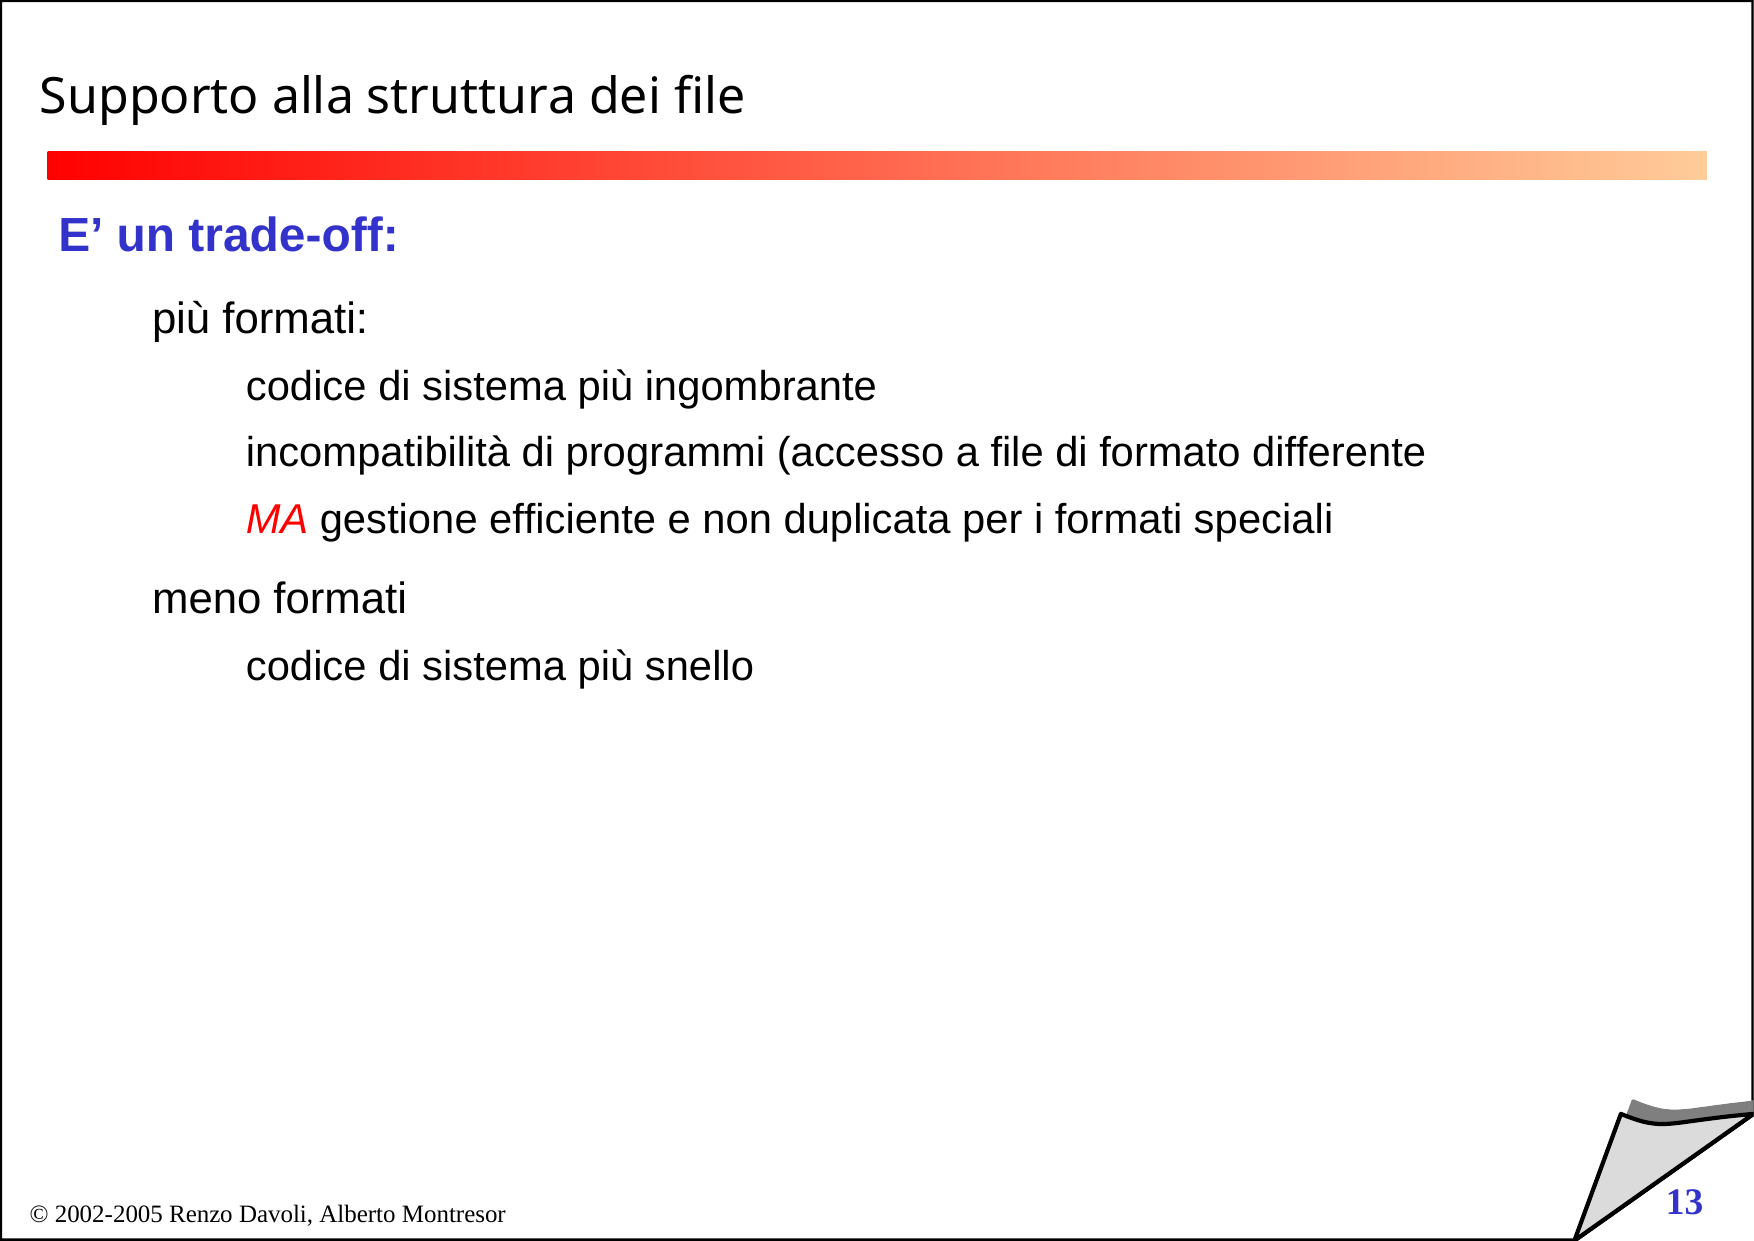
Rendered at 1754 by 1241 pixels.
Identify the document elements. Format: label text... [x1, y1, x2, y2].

text_box 6-11 [1074, 152, 1078, 179]
list E’ un trade-off: più formati: codice di sistema più ingombrante incompatibilità di programmi (accesso a file di formato differente MA gestione efficiente e non duplicata per i formati speciali meno formati codice di sistema più snello [58, 206, 1695, 815]
text_box Start [1469, 152, 1474, 179]
title Supporto alla struttura dei file [40, 49, 1713, 144]
